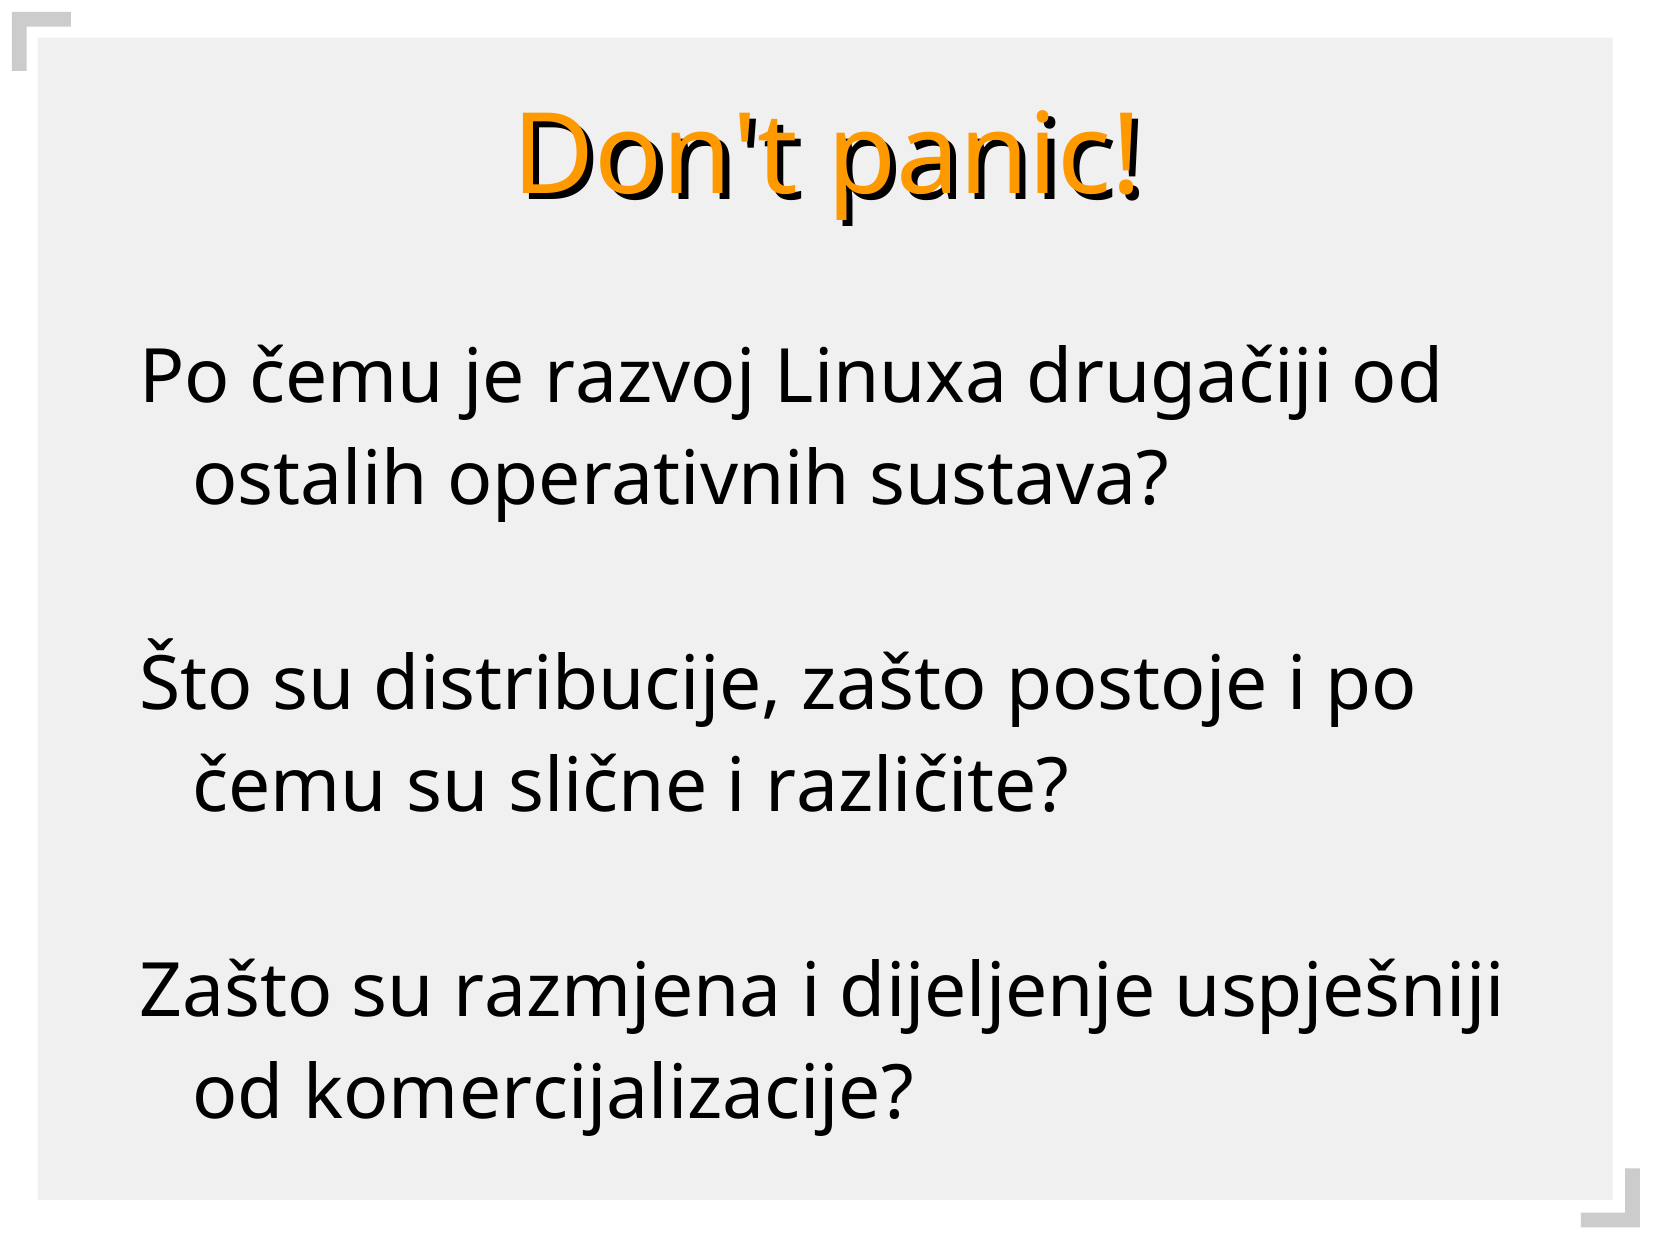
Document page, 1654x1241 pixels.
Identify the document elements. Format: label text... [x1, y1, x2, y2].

title Don't panic! [121, 46, 1534, 254]
list Po čemu je razvoj Linuxa drugačiji od ostalih operativnih sustava? Što su distribucije, zašto postoje i po čemu su slične i različite? Zašto su razmjena i dijeljenje uspješniji od komercijalizacije? [121, 322, 1561, 1132]
